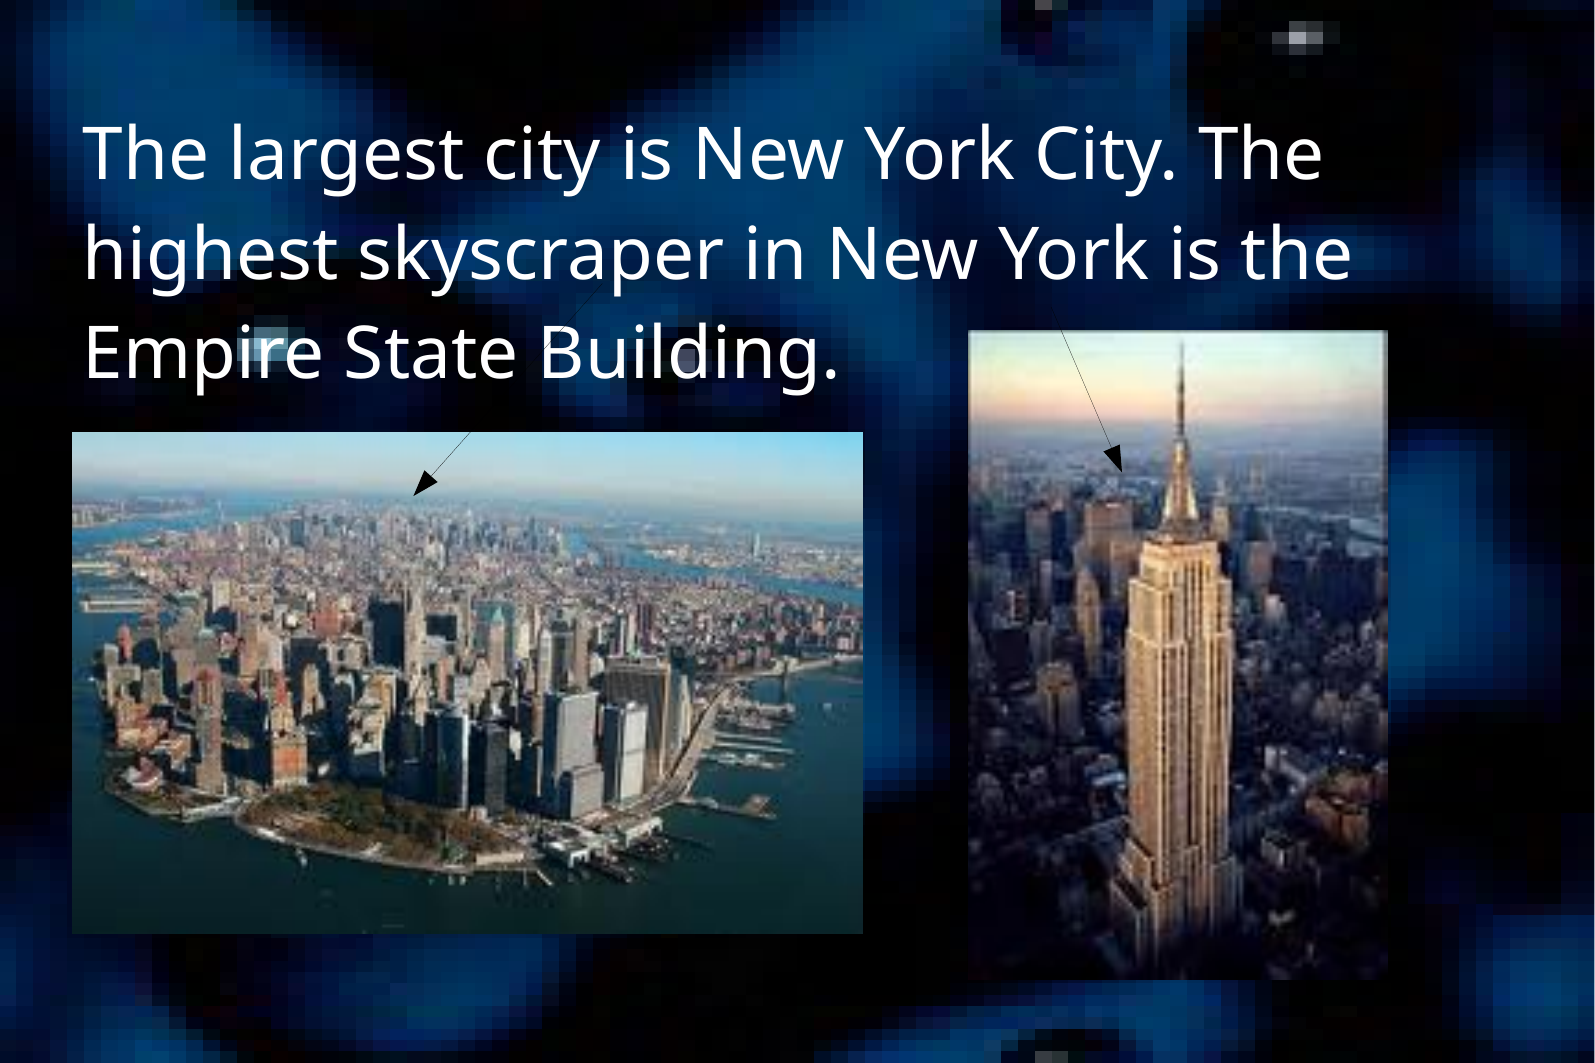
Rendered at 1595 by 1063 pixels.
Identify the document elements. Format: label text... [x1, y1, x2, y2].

picture [0, 0, 1595, 1063]
list The largest city is New York City. The highest skyscraper in New York is the Empire State Building. [11, 101, 1536, 804]
